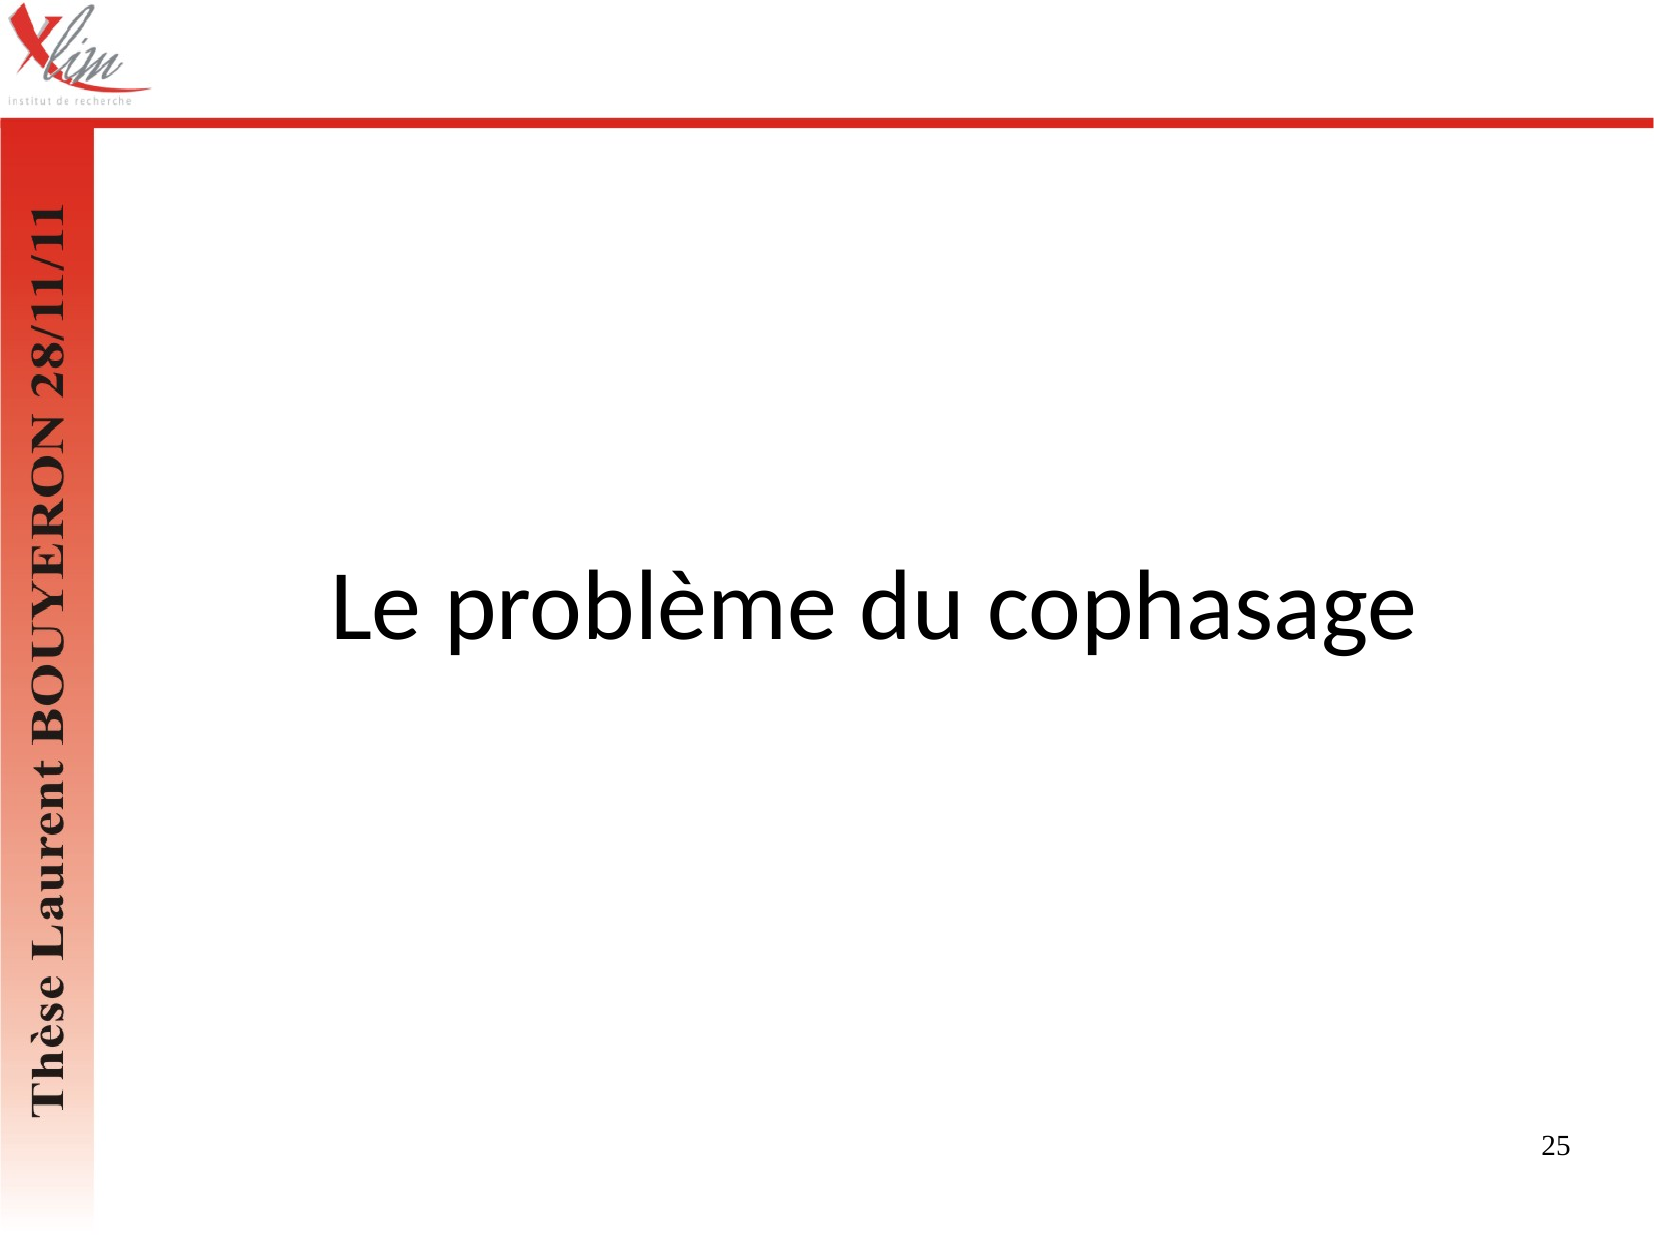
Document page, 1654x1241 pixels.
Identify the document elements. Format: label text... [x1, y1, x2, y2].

text_box Le problème du cophasage [129, 496, 1619, 703]
picture [0, 0, 1654, 1241]
